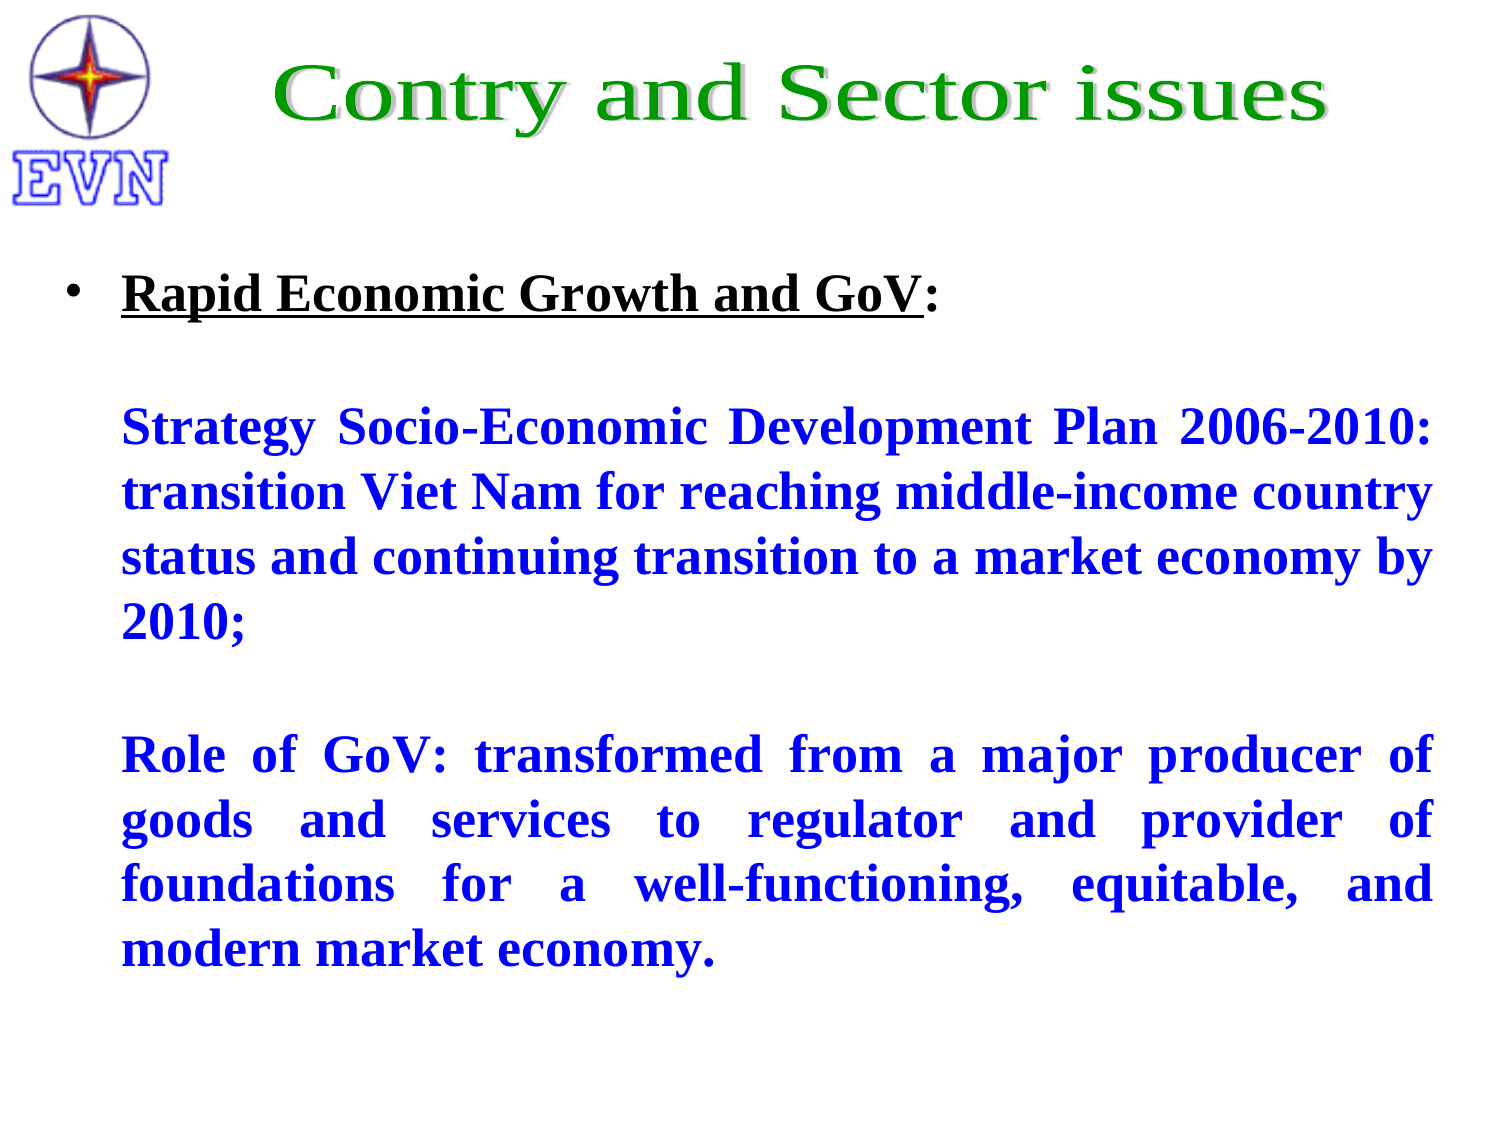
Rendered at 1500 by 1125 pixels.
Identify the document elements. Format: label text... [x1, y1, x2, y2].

text_box Contry and Sector issues [597, 80, 640, 121]
text_box Contry and Sector issues [929, 73, 958, 121]
text_box Contry and Sector issues [1187, 81, 1238, 121]
text_box Contry and Sector issues [1291, 80, 1325, 121]
text_box Contry and Sector issues [480, 80, 513, 120]
text_box Contry and Sector issues [514, 81, 567, 138]
text_box Contry and Sector issues [397, 80, 447, 120]
picture [0, 0, 179, 223]
text_box Contry and Sector issues [1013, 80, 1047, 120]
text_box Contry and Sector issues [781, 65, 828, 121]
text_box Contry and Sector issues [1107, 80, 1141, 121]
text_box Contry and Sector issues [837, 80, 878, 121]
text_box Contry and Sector issues [1149, 80, 1183, 121]
text_box Contry and Sector issues [962, 80, 1008, 121]
text_box Contry and Sector issues [274, 65, 336, 121]
text_box Contry and Sector issues [698, 62, 747, 121]
text_box Contry and Sector issues [449, 73, 478, 121]
text_box Contry and Sector issues [1243, 80, 1284, 121]
text_box Contry and Sector issues [885, 80, 926, 121]
text_box Rapid Economic Growth and GoV: Strategy Socio-Economic Development Plan 2006-2010: transition Viet Nam for reaching middle-income country status and continuing transition to a market economy by 2010; Role of GoV: transformed from a major producer of goods and services to regulator and provider of foundations for a well-functioning, equitable, and modern market economy. [50, 249, 1451, 986]
text_box Contry and Sector issues [345, 80, 392, 121]
text_box Contry and Sector issues [643, 80, 693, 120]
text_box Contry and Sector issues [1075, 81, 1102, 120]
